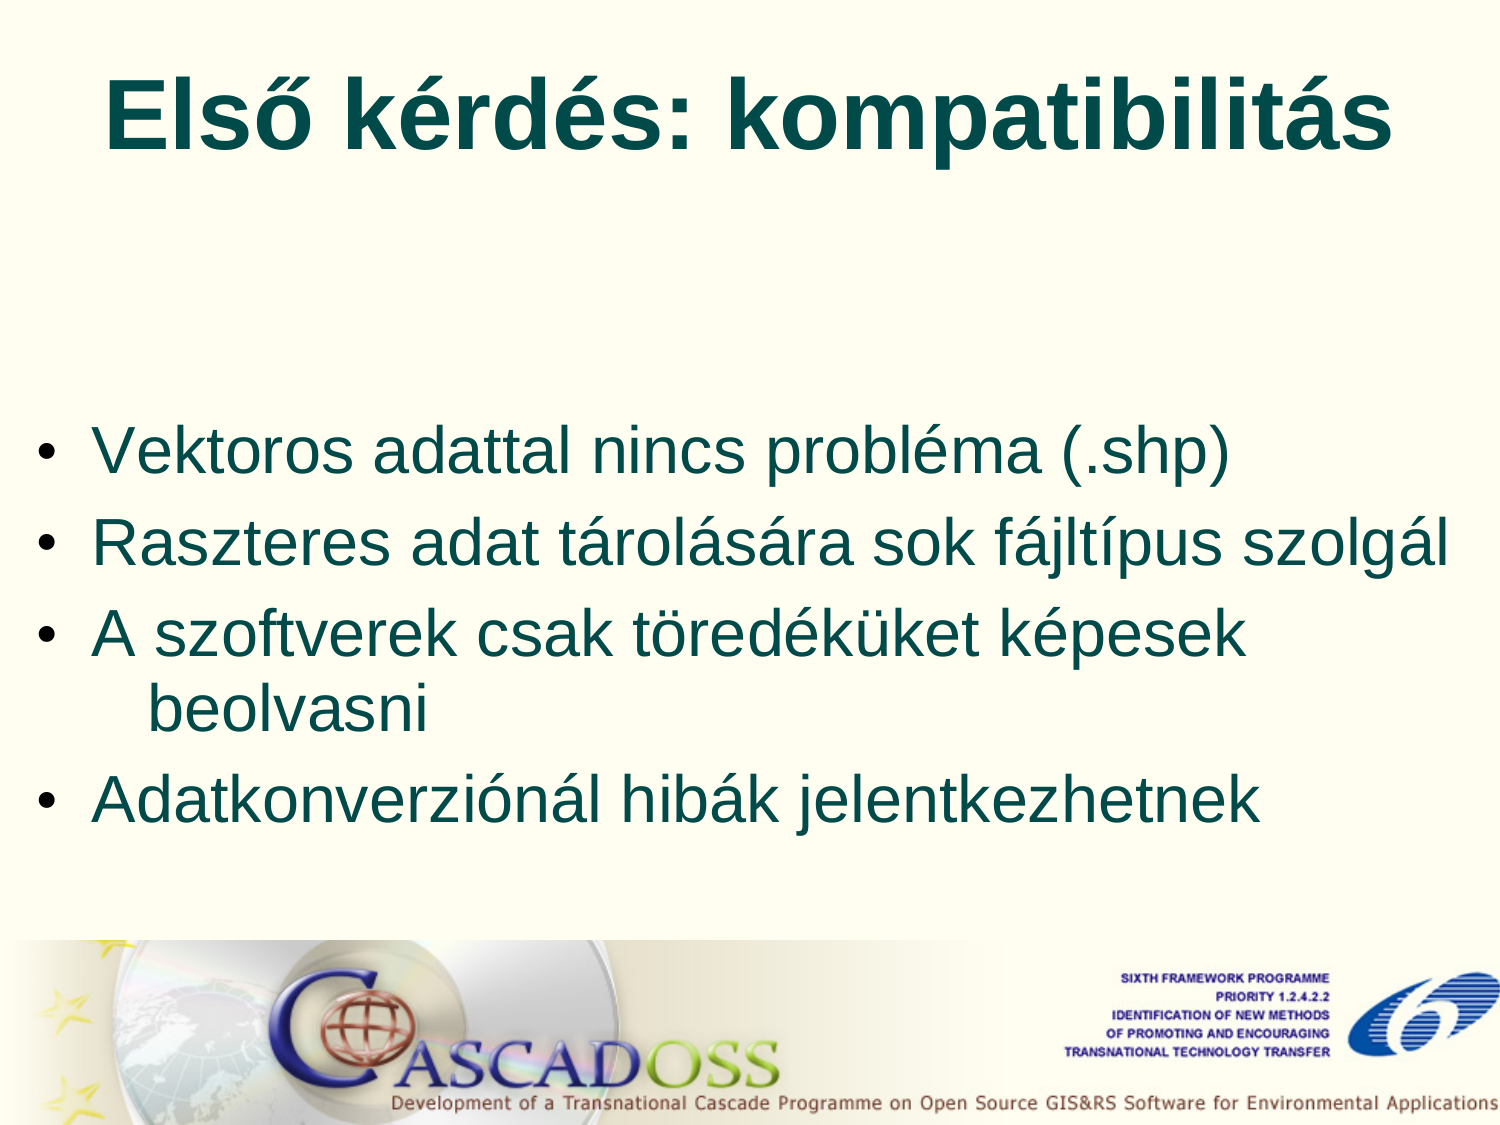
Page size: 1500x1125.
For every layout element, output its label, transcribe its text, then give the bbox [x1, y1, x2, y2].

list Vektoros adattal nincs probléma (.shp) Raszteres adat tárolására sok fájltípus szolgál A szoftverek csak töredéküket képesek beolvasni Adatkonverziónál hibák jelentkezhetnek [35, 413, 1500, 838]
title Első kérdés: kompatibilitás [75, 21, 1425, 209]
picture [0, 940, 1500, 1125]
